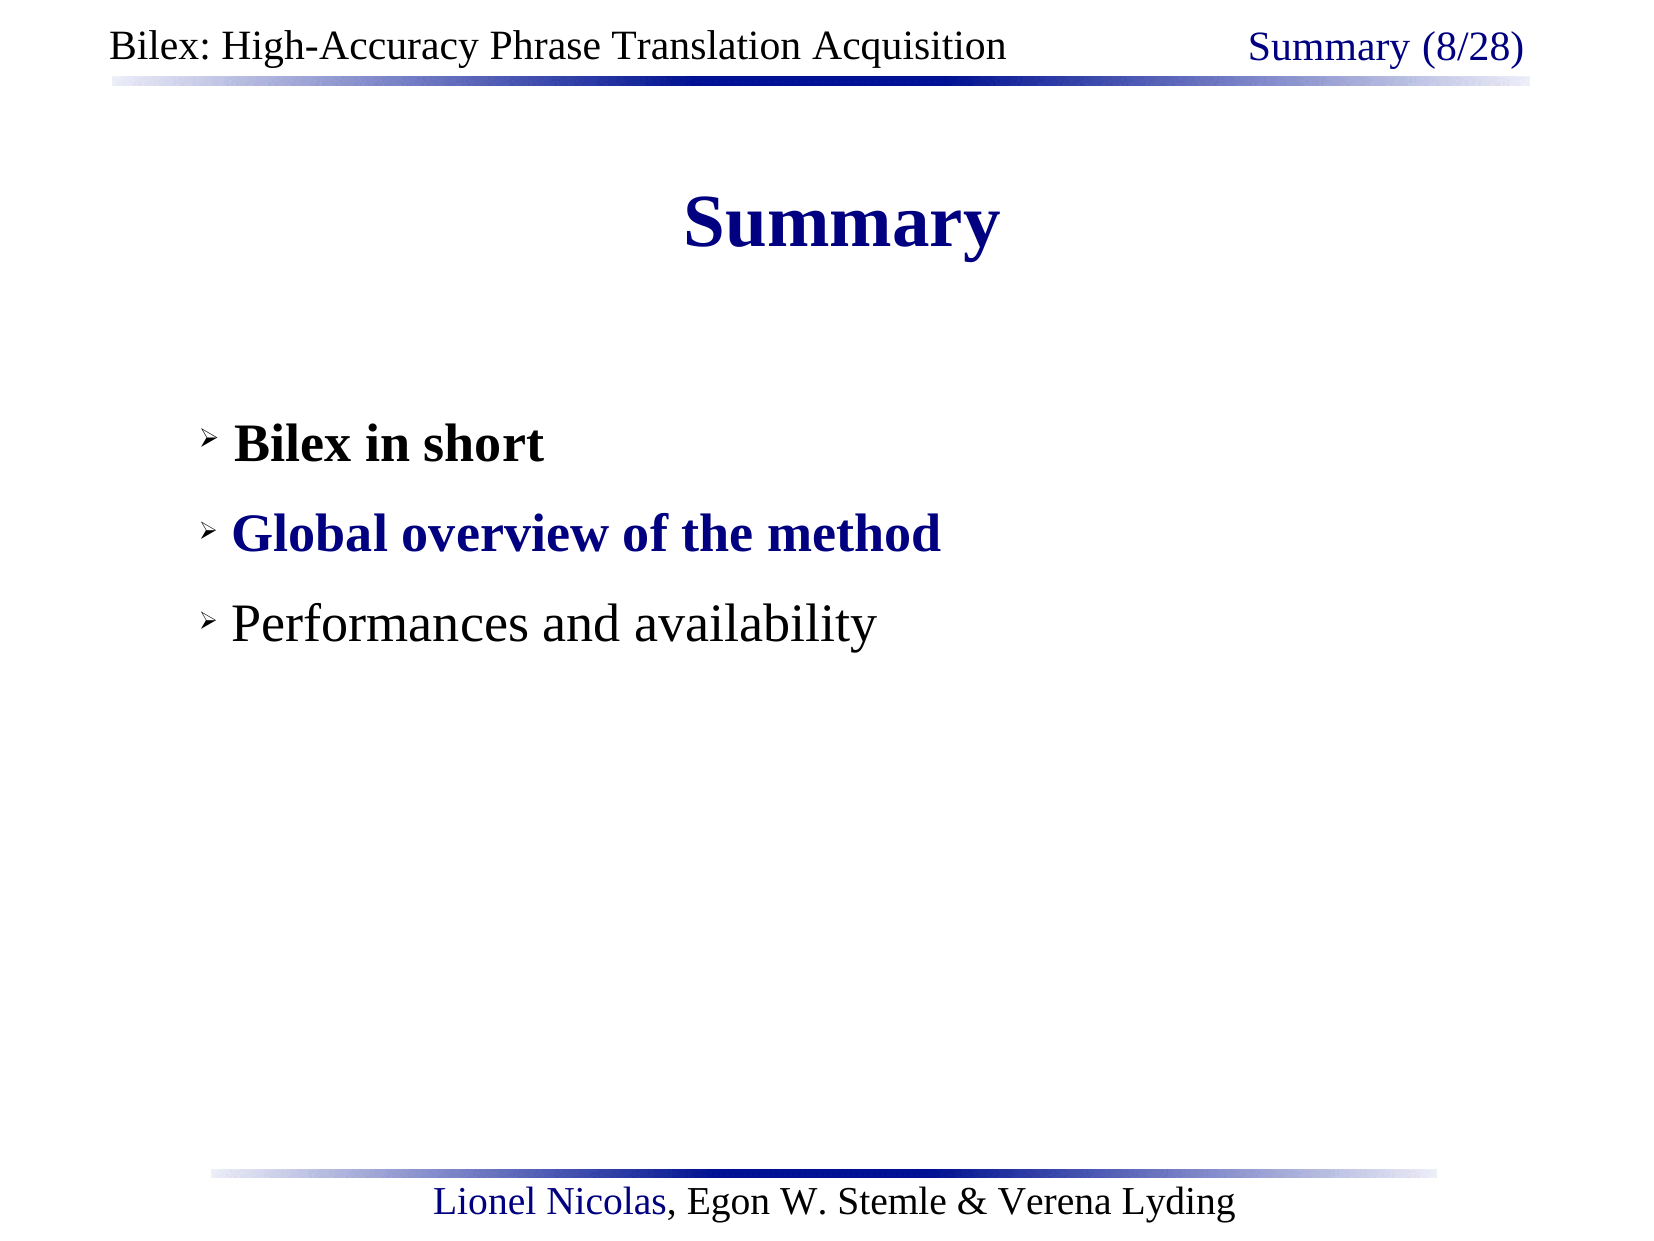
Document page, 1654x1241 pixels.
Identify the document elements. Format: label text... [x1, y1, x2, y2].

text_box Summary [669, 172, 1016, 285]
text_box Bilex in short Global overview of the method Performances and availability [183, 369, 1396, 920]
text_box Summary [1233, 15, 1426, 82]
picture [112, 76, 1530, 86]
picture [211, 1169, 1437, 1178]
